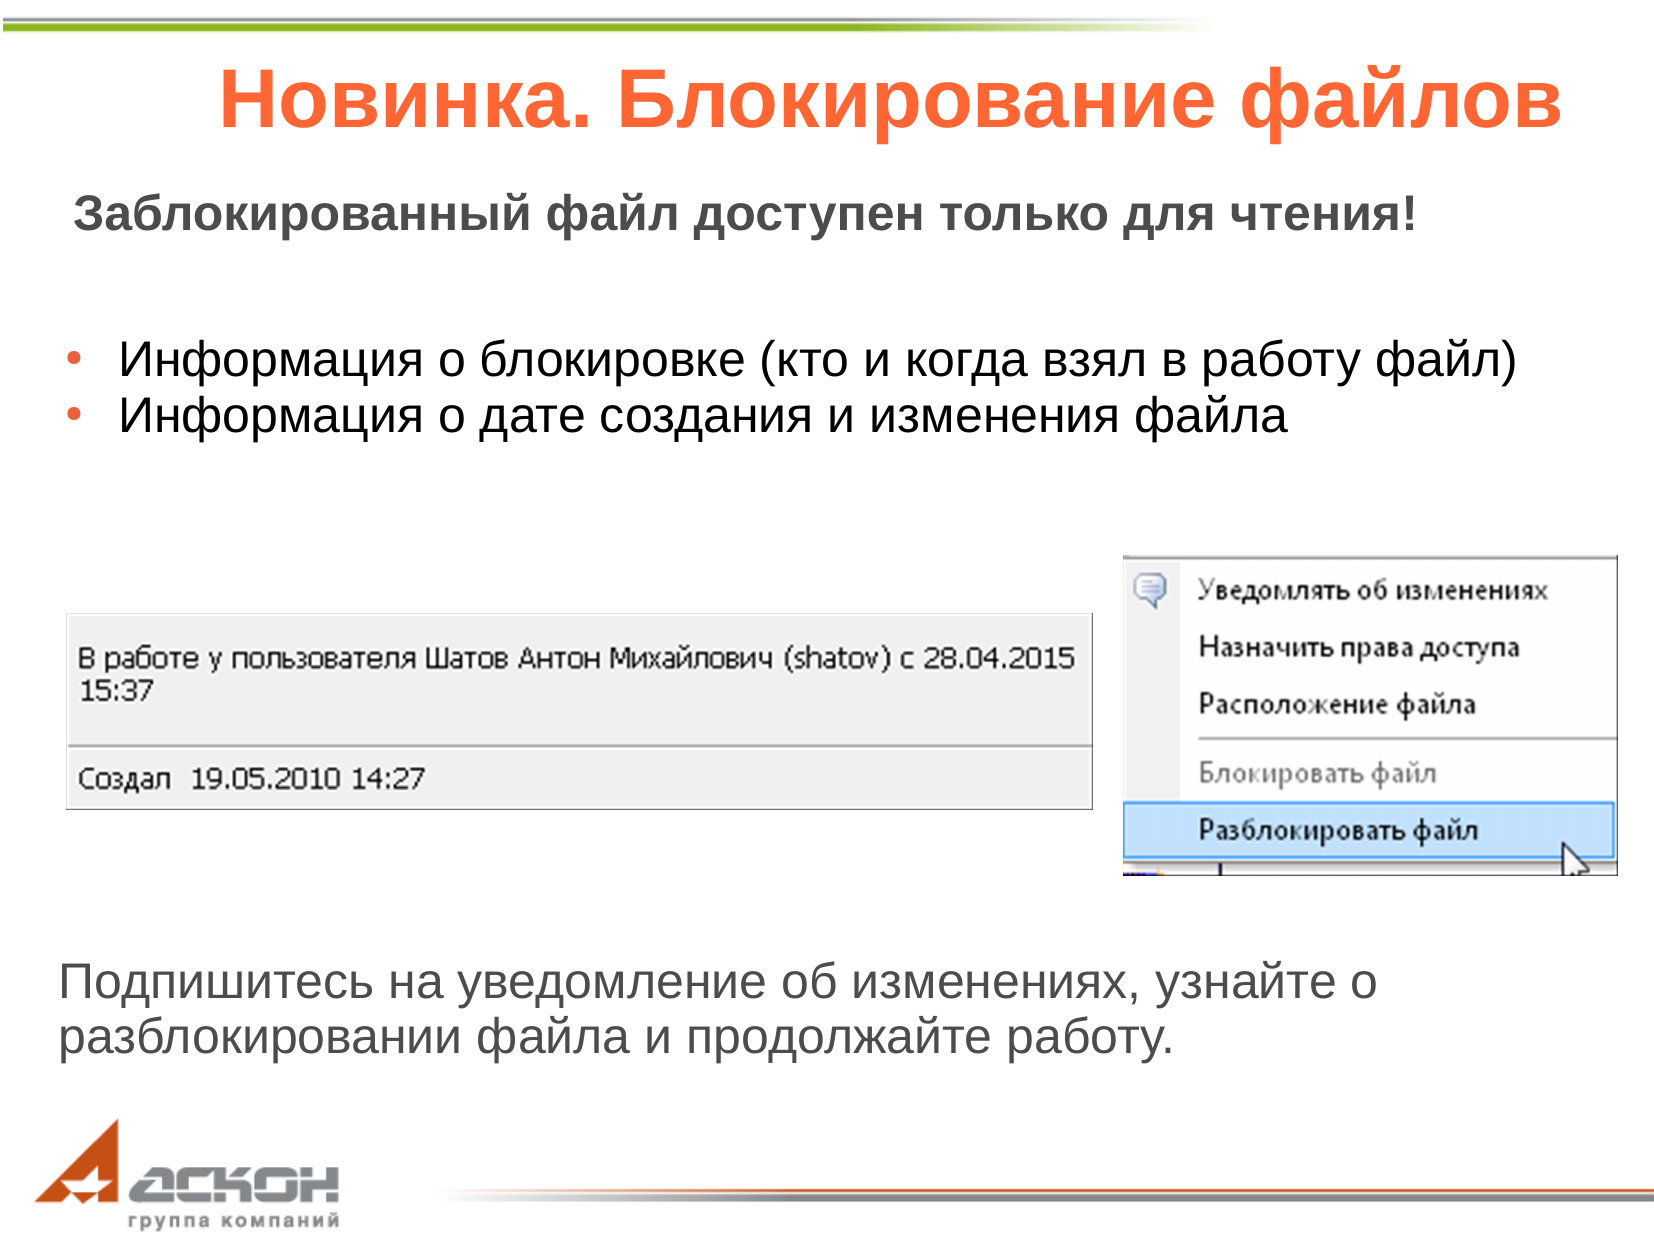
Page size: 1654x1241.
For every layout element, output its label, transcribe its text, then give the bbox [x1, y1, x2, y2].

list Заблокированный файл доступен только для чтения! Подпишитесь на уведомление об изменениях, узнайте о разблокировании файла и продолжайте работу. [59, 185, 1548, 1123]
picture [3, 0, 1654, 1241]
title Новинка. Блокирование файлов [76, 49, 1565, 148]
text_box Информация о блокировке (кто и когда взял в работу файл) Информация о дате создания и изменения файла [32, 324, 1535, 481]
